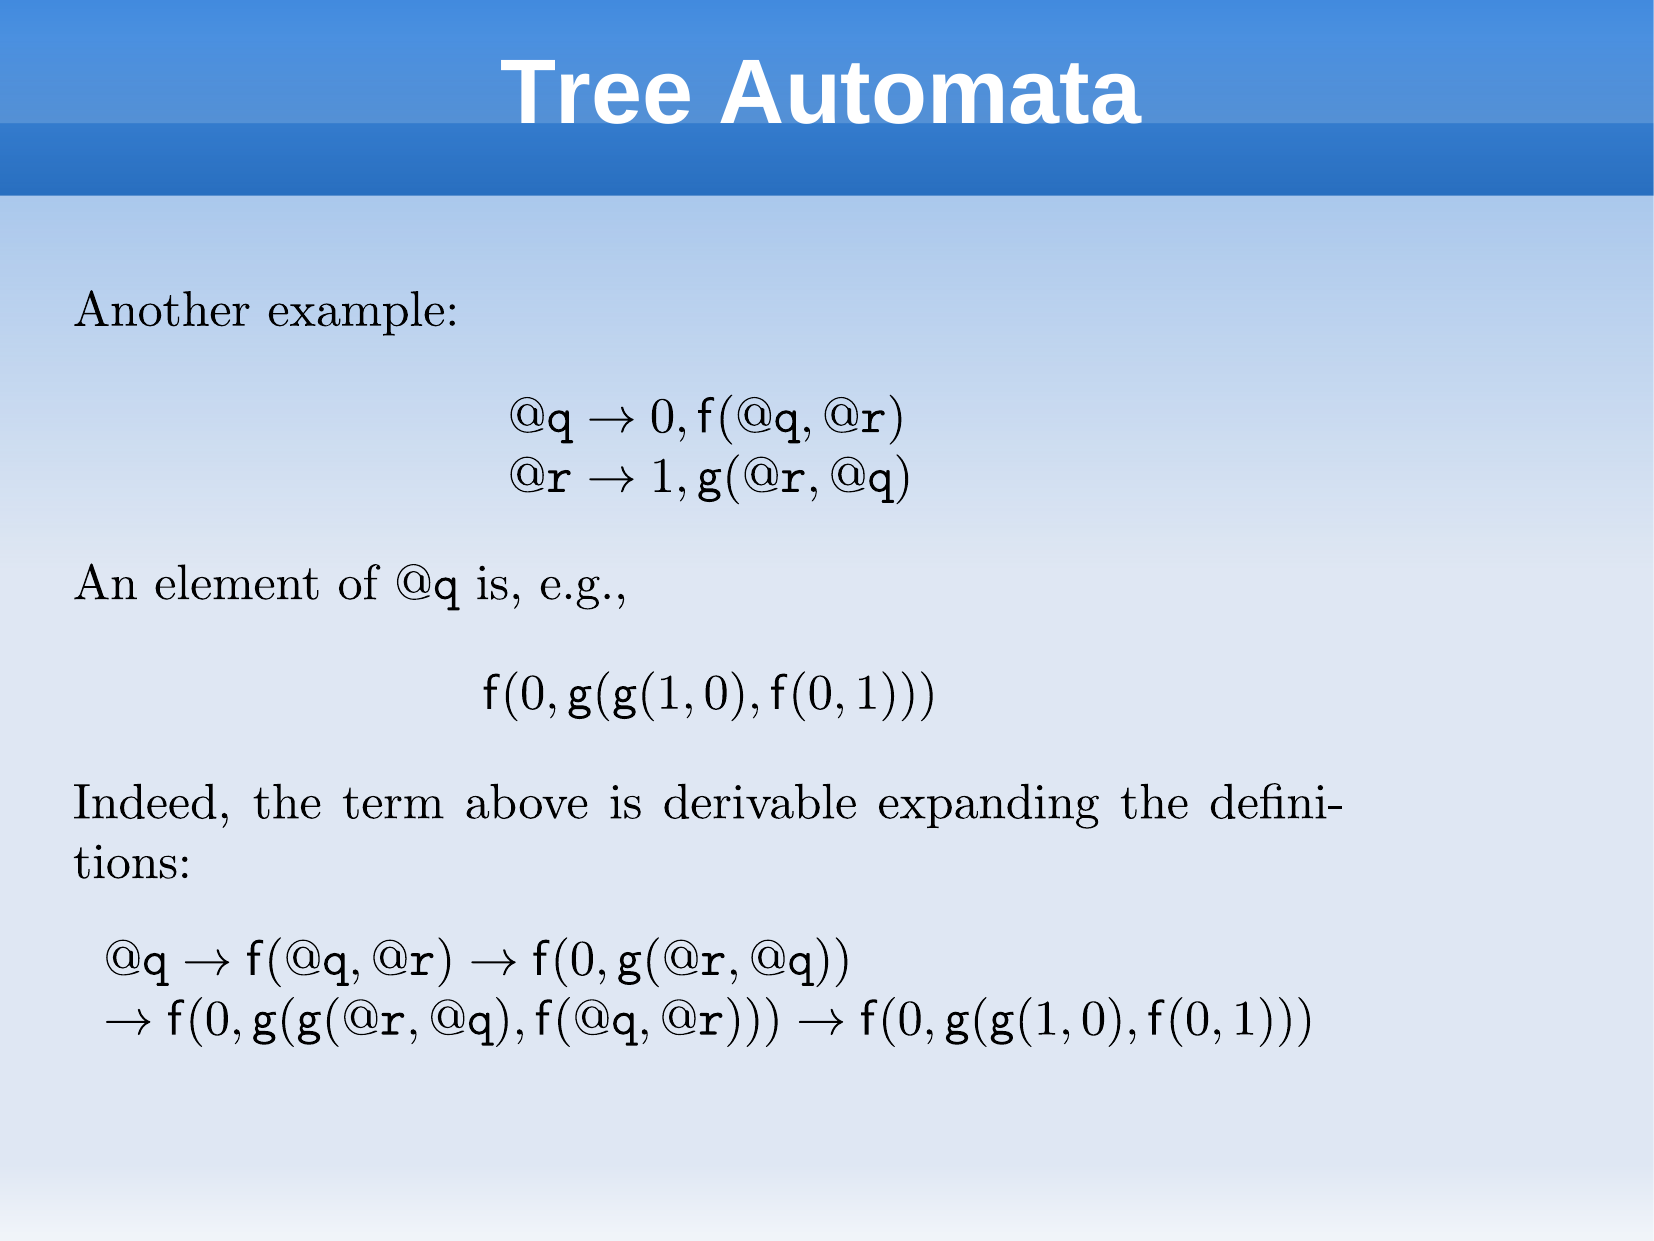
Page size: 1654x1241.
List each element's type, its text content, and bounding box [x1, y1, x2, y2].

title Tree Automata [76, 0, 1565, 196]
text_box [72, 290, 1345, 1048]
picture [0, 0, 1654, 1241]
